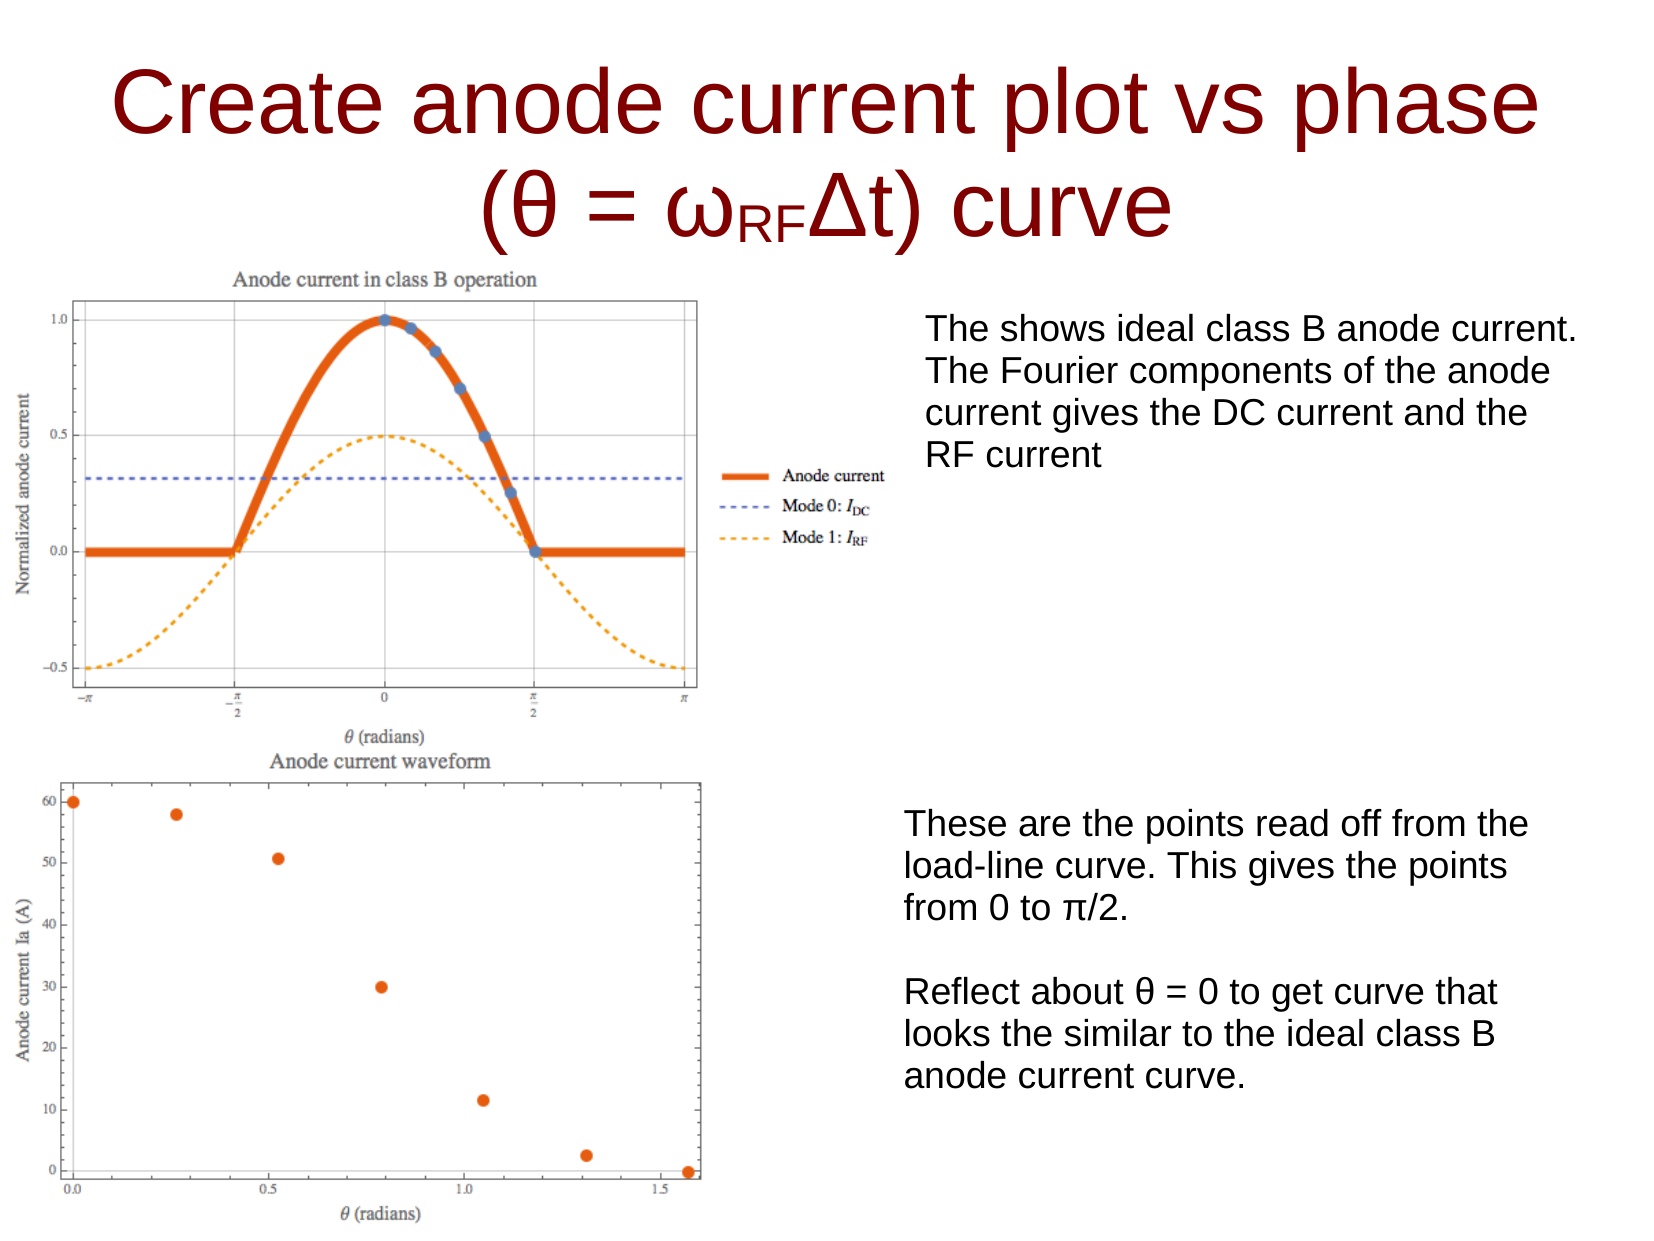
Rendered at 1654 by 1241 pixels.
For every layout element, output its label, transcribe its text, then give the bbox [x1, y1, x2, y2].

picture [15, 269, 892, 750]
text_box These are the points read off from the load-line curve. This gives the points from 0 to π/2. Reflect about θ = 0 to get curve that looks the similar to the ideal class B anode current curve. [888, 795, 1546, 1101]
text_box The shows ideal class B anode current. The Fourier components of the anode current gives the DC current and the RF current [910, 300, 1594, 683]
title Create anode current plot vs phase (θ = ωRFΔt) curve [82, 35, 1571, 271]
picture [15, 752, 703, 1227]
